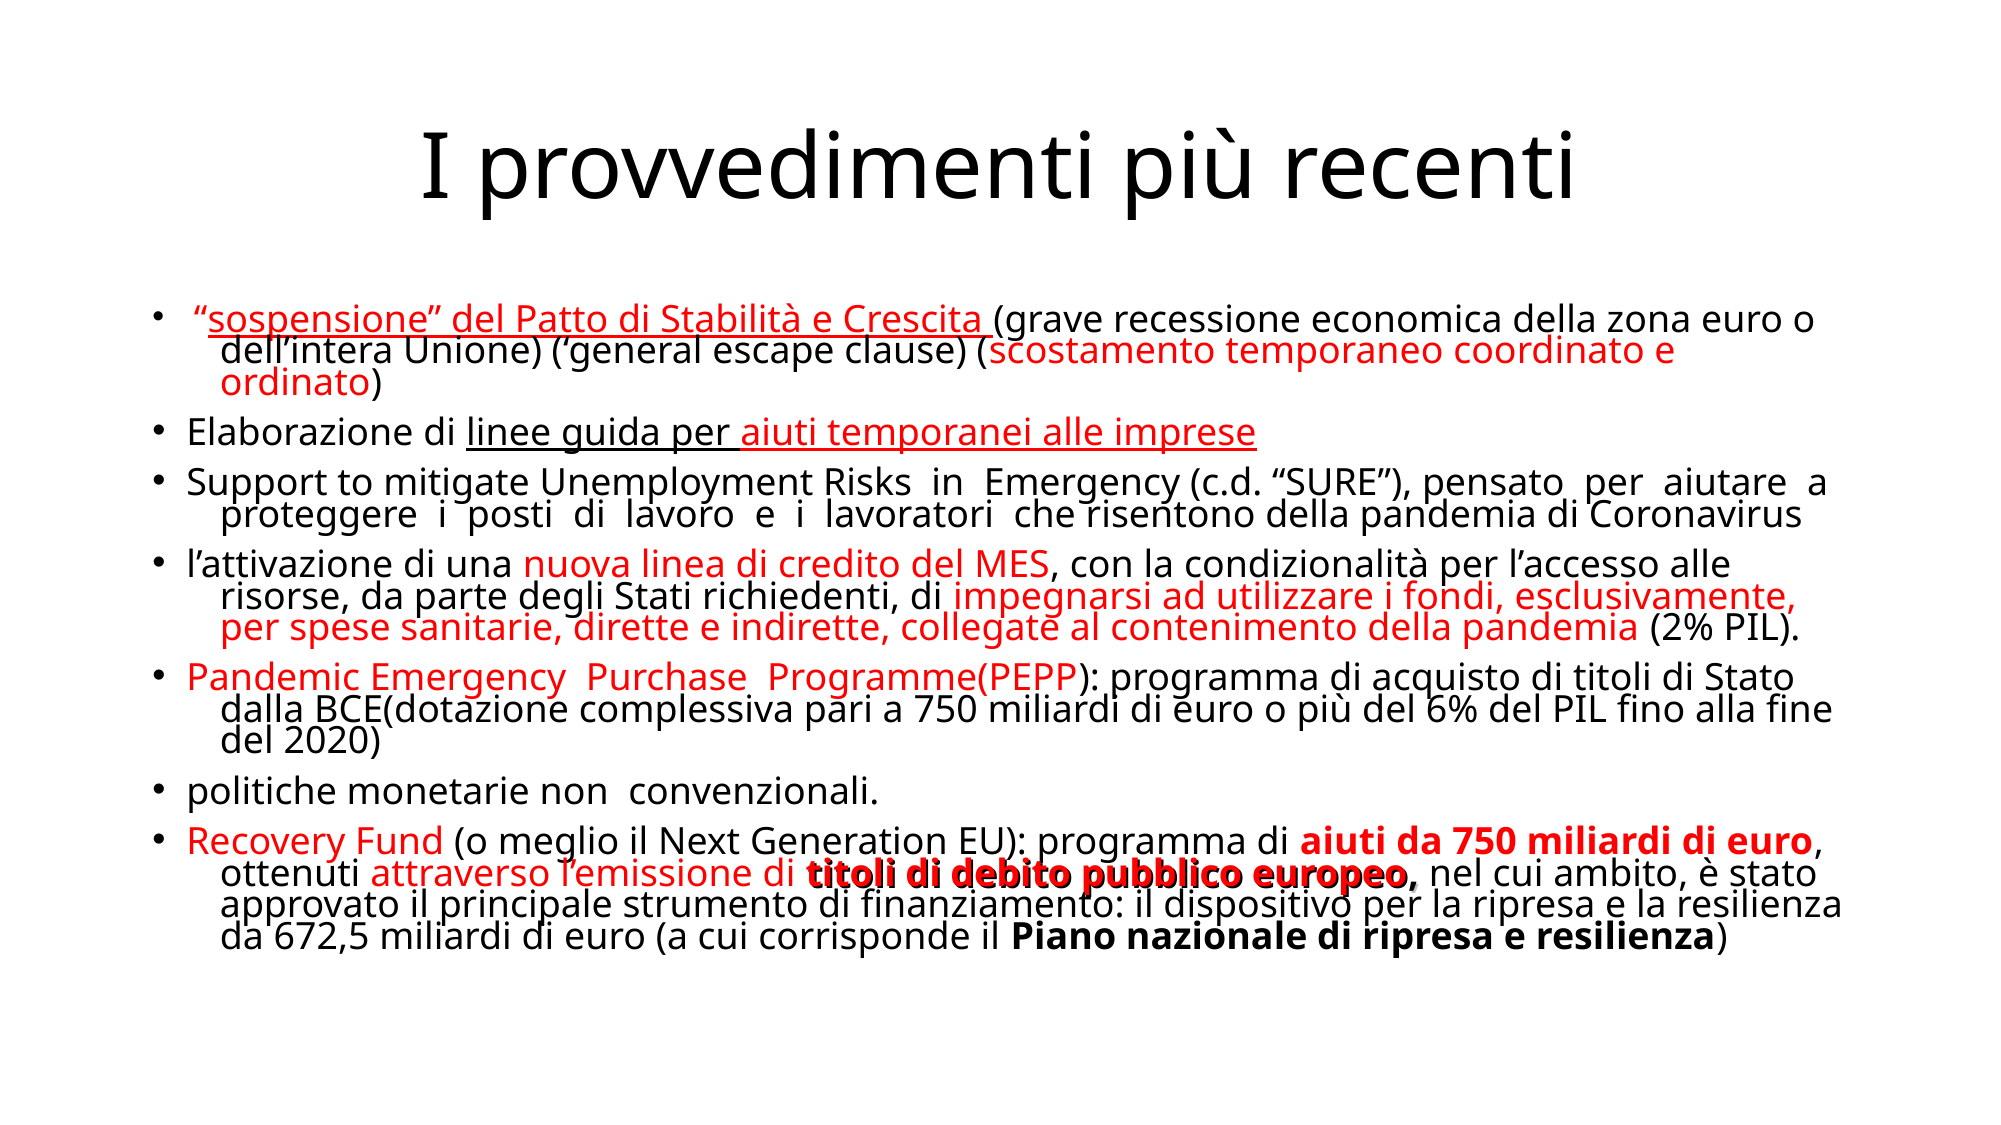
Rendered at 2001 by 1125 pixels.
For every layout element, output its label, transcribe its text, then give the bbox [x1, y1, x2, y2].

list “sospensione” del Patto di Stabilità e Crescita (grave recessione economica della zona euro o dell’intera Unione) (‘general escape clause) (scostamento temporaneo coordinato e ordinato) Elaborazione di linee guida per aiuti temporanei alle imprese Support to mitigate Unemployment Risks in Emergency (c.d. “SURE”), pensato per aiutare a proteggere i posti di lavoro e i lavoratori che risentono della pandemia di Coronavirus l’attivazione di una nuova linea di credito del MES, con la condizionalità per l’accesso alle risorse, da parte degli Stati richiedenti, di impegnarsi ad utilizzare i fondi, esclusivamente, per spese sanitarie, dirette e indirette, collegate al contenimento della pandemia (2% PIL). Pandemic Emergency Purchase Programme(PEPP): programma di acquisto di titoli di Stato dalla BCE(dotazione complessiva pari a 750 miliardi di euro o più del 6% del PIL fino alla fine del 2020) politiche monetarie non convenzionali. Recovery Fund (o meglio il Next Generation EU): programma di aiuti da 750 miliardi di euro, ottenuti attraverso l’emissione di titoli di debito pubblico europeo, nel cui ambito, è stato approvato il principale strumento di finanziamento: il dispositivo per la ripresa e la resilienza da 672,5 miliardi di euro (a cui corrisponde il Piano nazionale di ripresa e resilienza) [137, 299, 1863, 1014]
title I provvedimenti più recenti [137, 59, 1863, 278]
